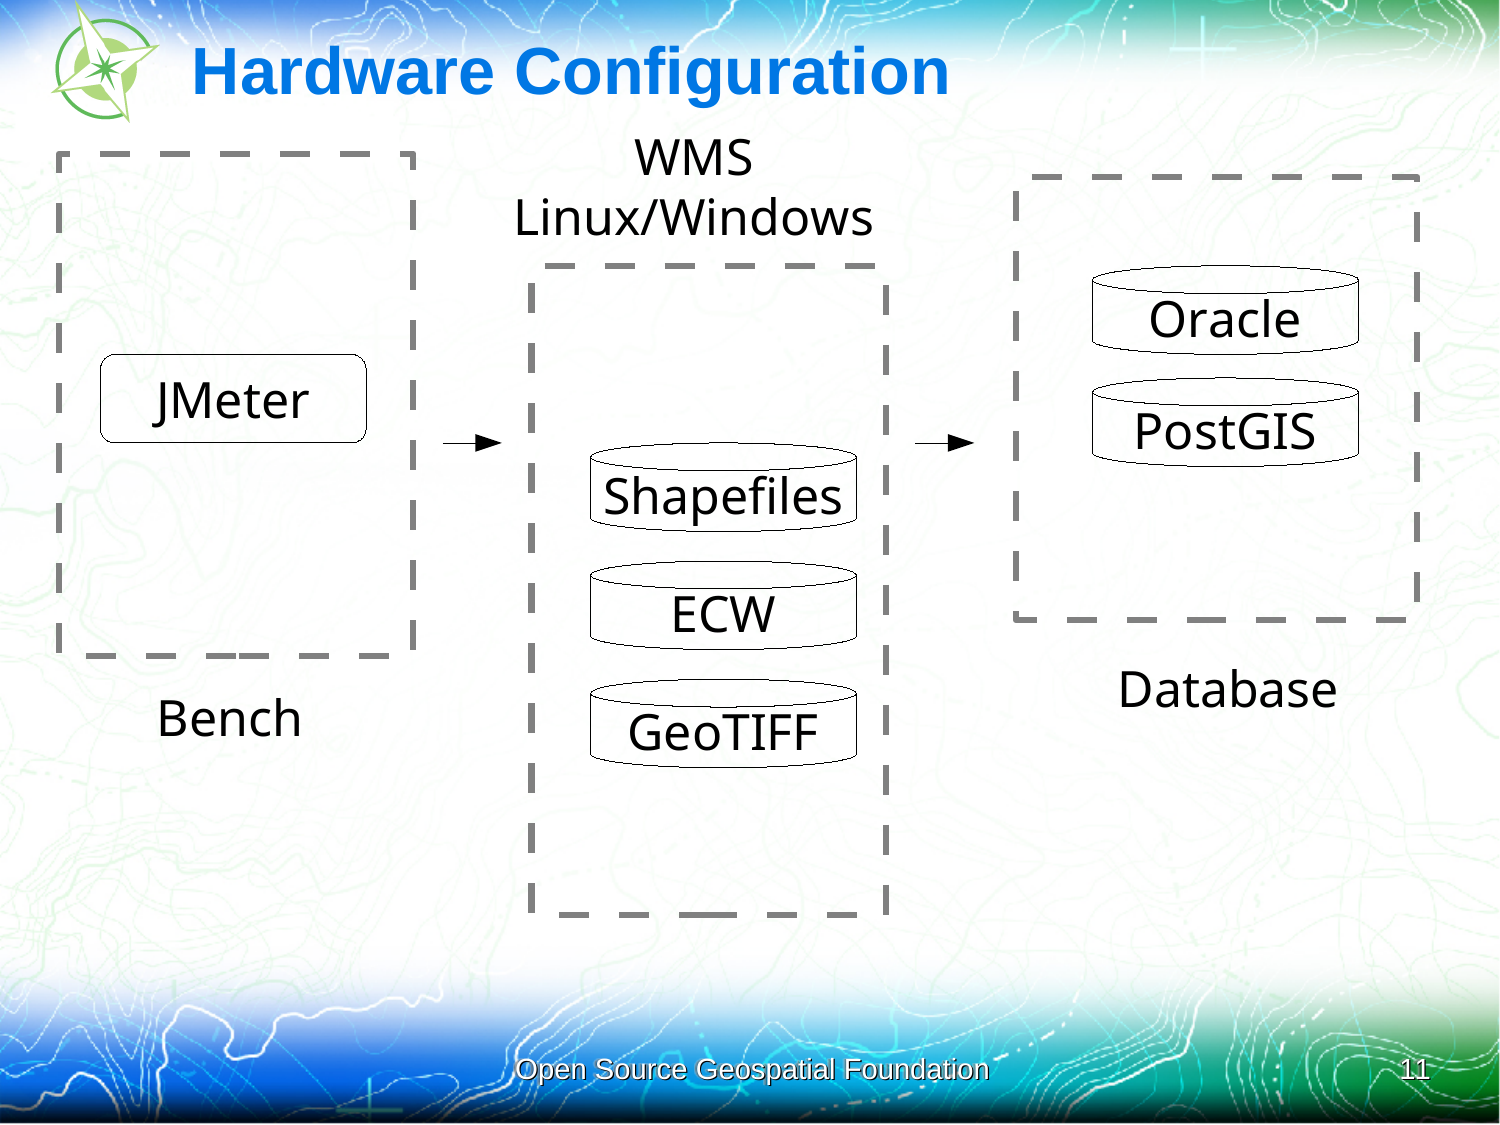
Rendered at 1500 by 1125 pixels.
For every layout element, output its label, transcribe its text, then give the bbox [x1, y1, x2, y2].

title Hardware Configuration [177, 20, 1477, 122]
text_box WMS Linux/Windows [472, 118, 916, 253]
text_box Database [1080, 649, 1376, 725]
text_box [531, 265, 886, 916]
text_box [1015, 177, 1418, 621]
text_box GeoTIFF [590, 679, 857, 768]
picture [0, 0, 1500, 1125]
text_box ECW [590, 561, 857, 650]
text_box PostGIS [1092, 377, 1359, 467]
text_box Shapefiles [590, 442, 857, 532]
text_box JMeter [100, 354, 367, 443]
text_box [59, 153, 414, 656]
text_box Oracle [1092, 265, 1359, 355]
text_box Bench [112, 679, 349, 754]
